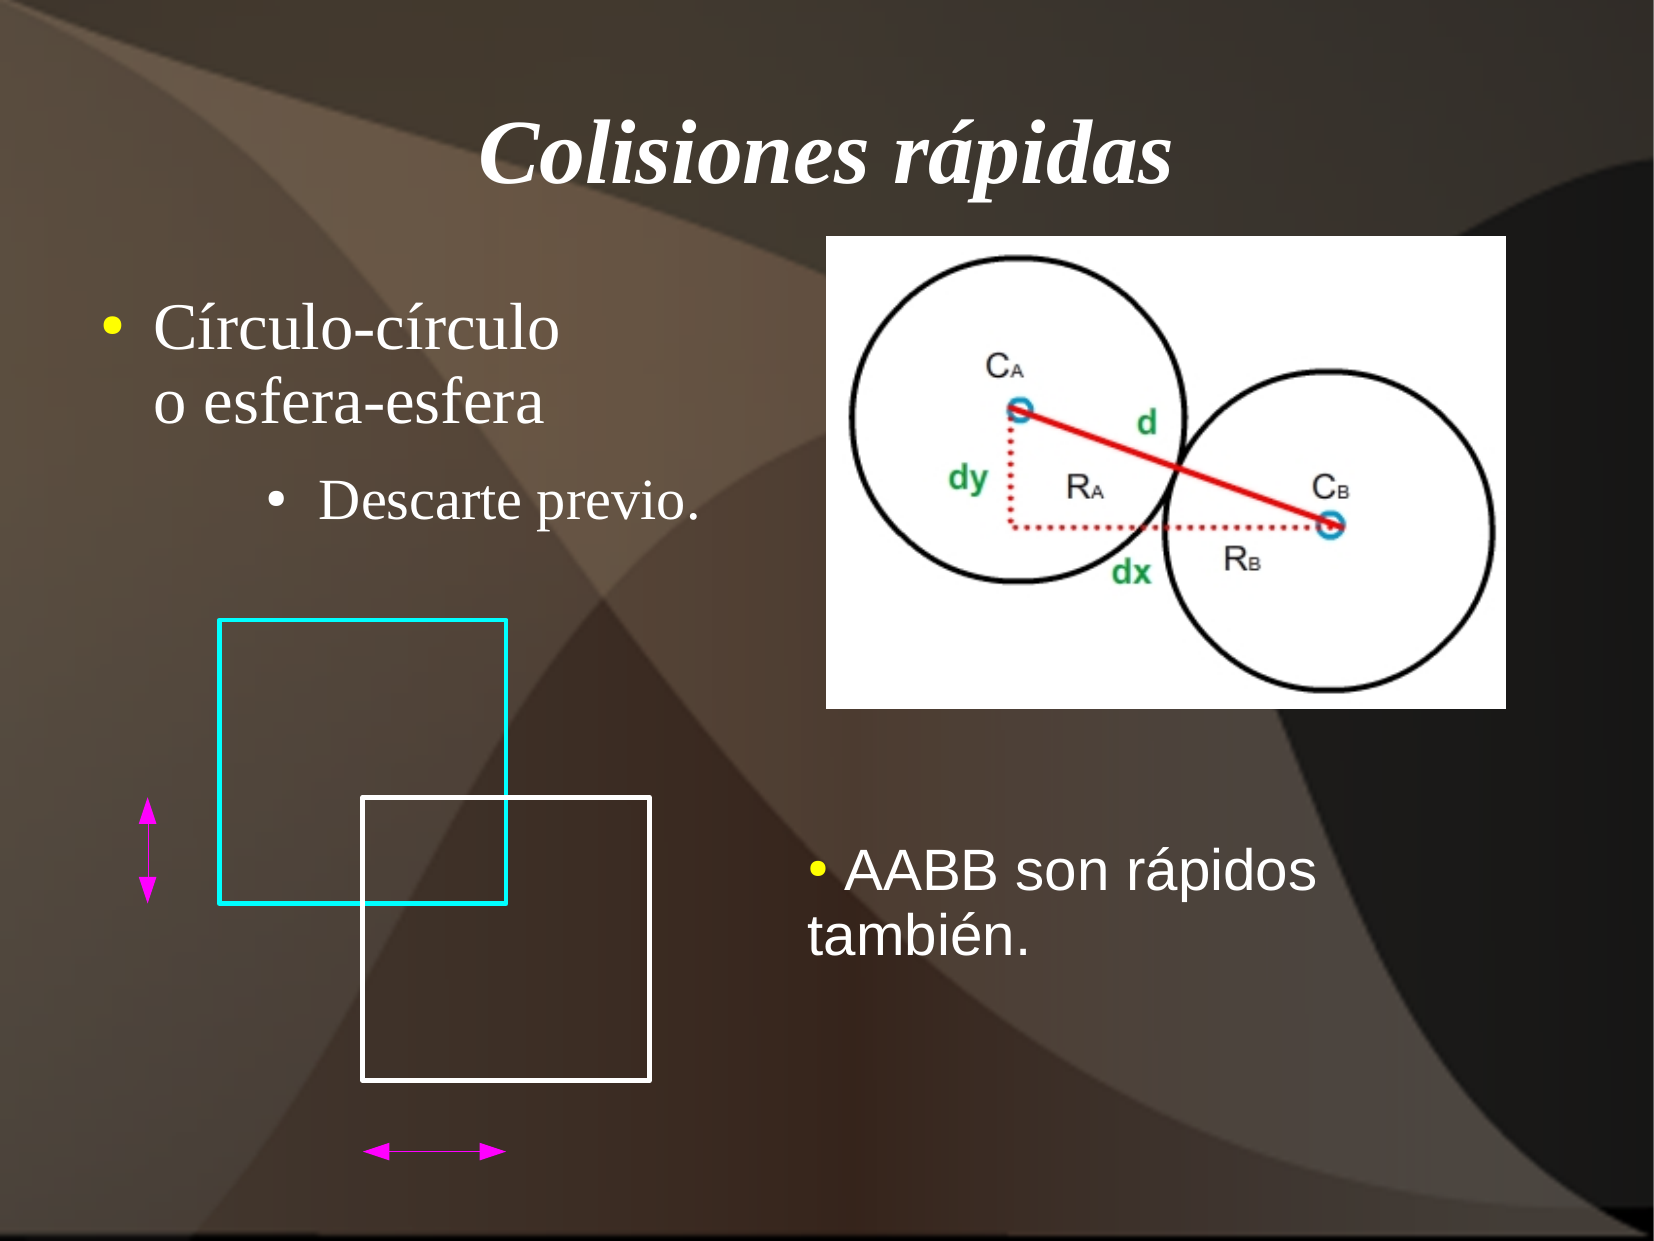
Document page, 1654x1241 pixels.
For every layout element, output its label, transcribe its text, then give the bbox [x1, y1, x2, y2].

title Colisiones rápidas [82, 49, 1571, 257]
list Círculo-círculo o esfera-esfera Descarte previo. [82, 290, 826, 631]
text_box AABB son rápidos también. [767, 830, 1359, 975]
picture [0, 0, 1654, 1241]
list Círculo-círculo o esfera-esfera Descarte previo. [222, 622, 504, 631]
